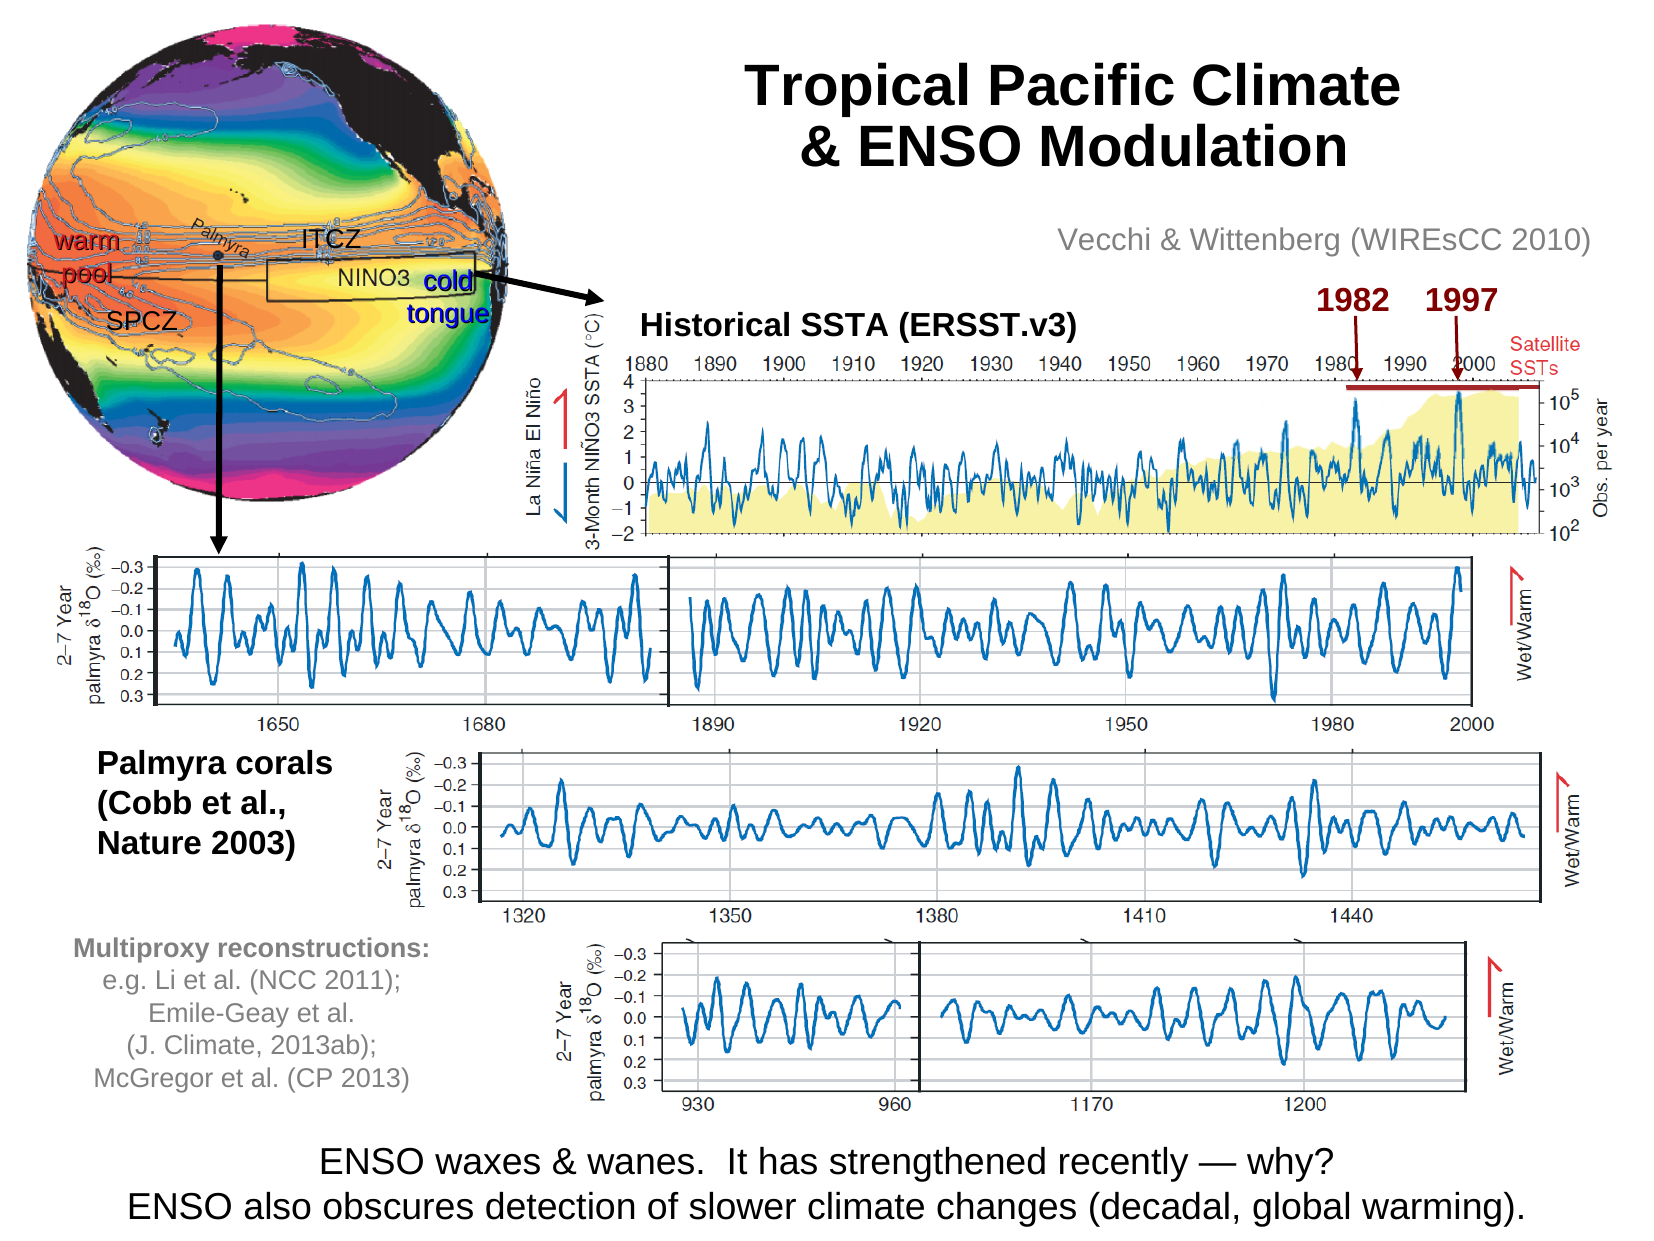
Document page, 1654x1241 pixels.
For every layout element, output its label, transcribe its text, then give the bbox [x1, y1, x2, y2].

text_box ITCZ [286, 213, 377, 262]
picture [22, 20, 1631, 1129]
text_box warm pool [38, 215, 135, 295]
text_box Vecchi & Wittenberg (WIREsCC 2010) [942, 211, 1608, 260]
text_box 1982 [1297, 270, 1409, 326]
text_box Palmyra corals (Cobb et al., Nature 2003) [82, 733, 367, 876]
text_box SPCZ [91, 295, 193, 344]
text_box Tropical Pacific Climate & ENSO Modulation [536, 47, 1613, 179]
text_box Historical SSTA (ERSST.v3) [625, 295, 1330, 354]
text_box Multiproxy reconstructions: e.g. Li et al. (NCC 2011); Emile-Geay et al. (J. Climate, 2013ab); McGregor et al. (CP 2013) [39, 922, 464, 1120]
text_box ENSO waxes & wanes. It has strengthened recently — why? ENSO also obscures detection of slower climate changes (decadal, global warming). [0, 1129, 1654, 1241]
text_box 1997 [1409, 270, 1518, 326]
text_box cold tongue [391, 255, 504, 336]
